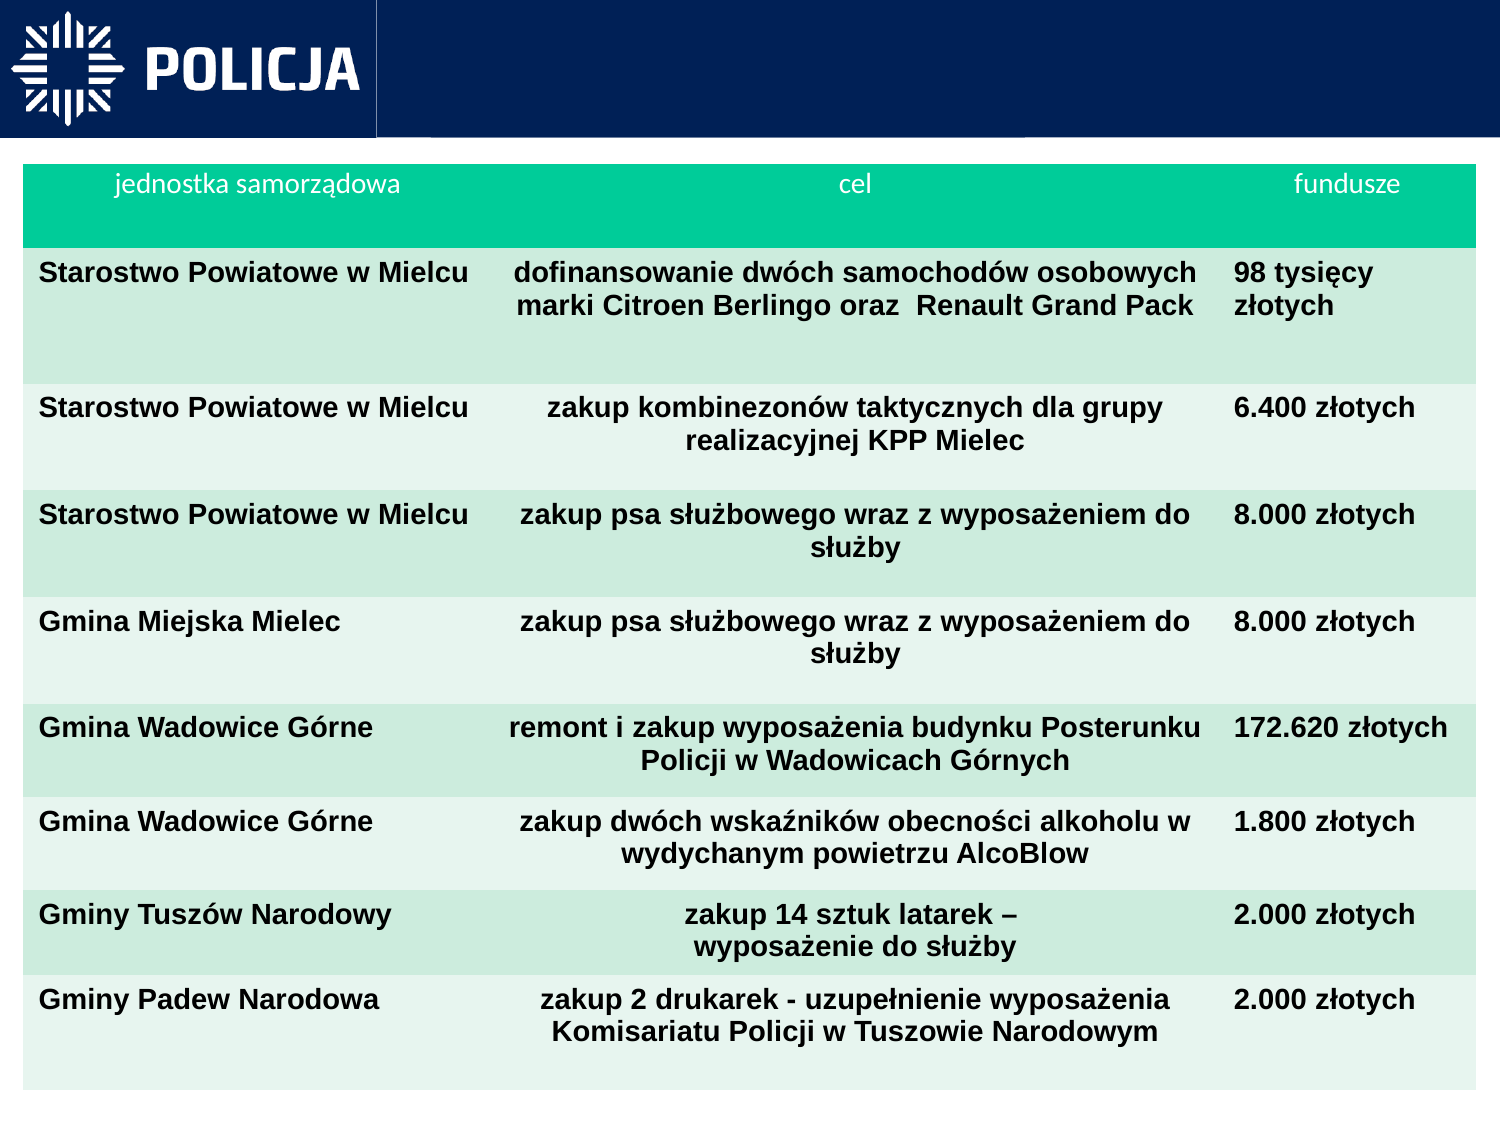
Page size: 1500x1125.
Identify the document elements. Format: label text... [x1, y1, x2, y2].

table_cell Gmina Wadowice Górne [23, 704, 492, 797]
table_cell 2.000 złotych [1219, 890, 1476, 975]
table_cell 172.620 złotych [1219, 704, 1476, 797]
table_cell Gmina Miejska Mielec [23, 597, 492, 704]
table_header jednostka samorządowa [23, 164, 492, 248]
table_cell zakup 14 sztuk latarek – wyposażenie do służby [492, 890, 1219, 975]
picture [0, 0, 377, 138]
table_cell zakup dwóch wskaźników obecności alkoholu w wydychanym powietrzu AlcoBlow [492, 797, 1219, 890]
table_cell Starostwo Powiatowe w Mielcu [23, 248, 492, 384]
table_cell Gminy Padew Narodowa [23, 975, 492, 1090]
table_cell dofinansowanie dwóch samochodów osobowych marki Citroen Berlingo oraz Renault Grand Pack [492, 248, 1219, 384]
table_cell zakup psa służbowego wraz z wyposażeniem do służby [492, 597, 1219, 704]
table_cell 1.800 złotych [1219, 797, 1476, 890]
table_cell zakup psa służbowego wraz z wyposażeniem do służby [492, 490, 1219, 597]
table_cell 2.000 złotych [1219, 975, 1476, 1090]
table_cell zakup 2 drukarek - uzupełnienie wyposażenia Komisariatu Policji w Tuszowie Narodowym [492, 975, 1219, 1090]
text_box [377, 0, 1500, 138]
table_cell 98 tysięcy złotych [1219, 248, 1476, 384]
table_cell remont i zakup wyposażenia budynku Posterunku Policji w Wadowicach Górnych [492, 704, 1219, 797]
table_cell 8.000 złotych [1219, 490, 1476, 597]
table_cell zakup kombinezonów taktycznych dla grupy realizacyjnej KPP Mielec [492, 384, 1219, 490]
table_cell 8.000 złotych [1219, 597, 1476, 704]
table_header cel [492, 164, 1219, 248]
table_cell Starostwo Powiatowe w Mielcu [23, 384, 492, 490]
table_cell 6.400 złotych [1219, 384, 1476, 490]
table_cell Gminy Tuszów Narodowy [23, 890, 492, 975]
table_header fundusze [1219, 164, 1476, 248]
table_cell Starostwo Powiatowe w Mielcu [23, 490, 492, 597]
table_cell Gmina Wadowice Górne [23, 797, 492, 890]
